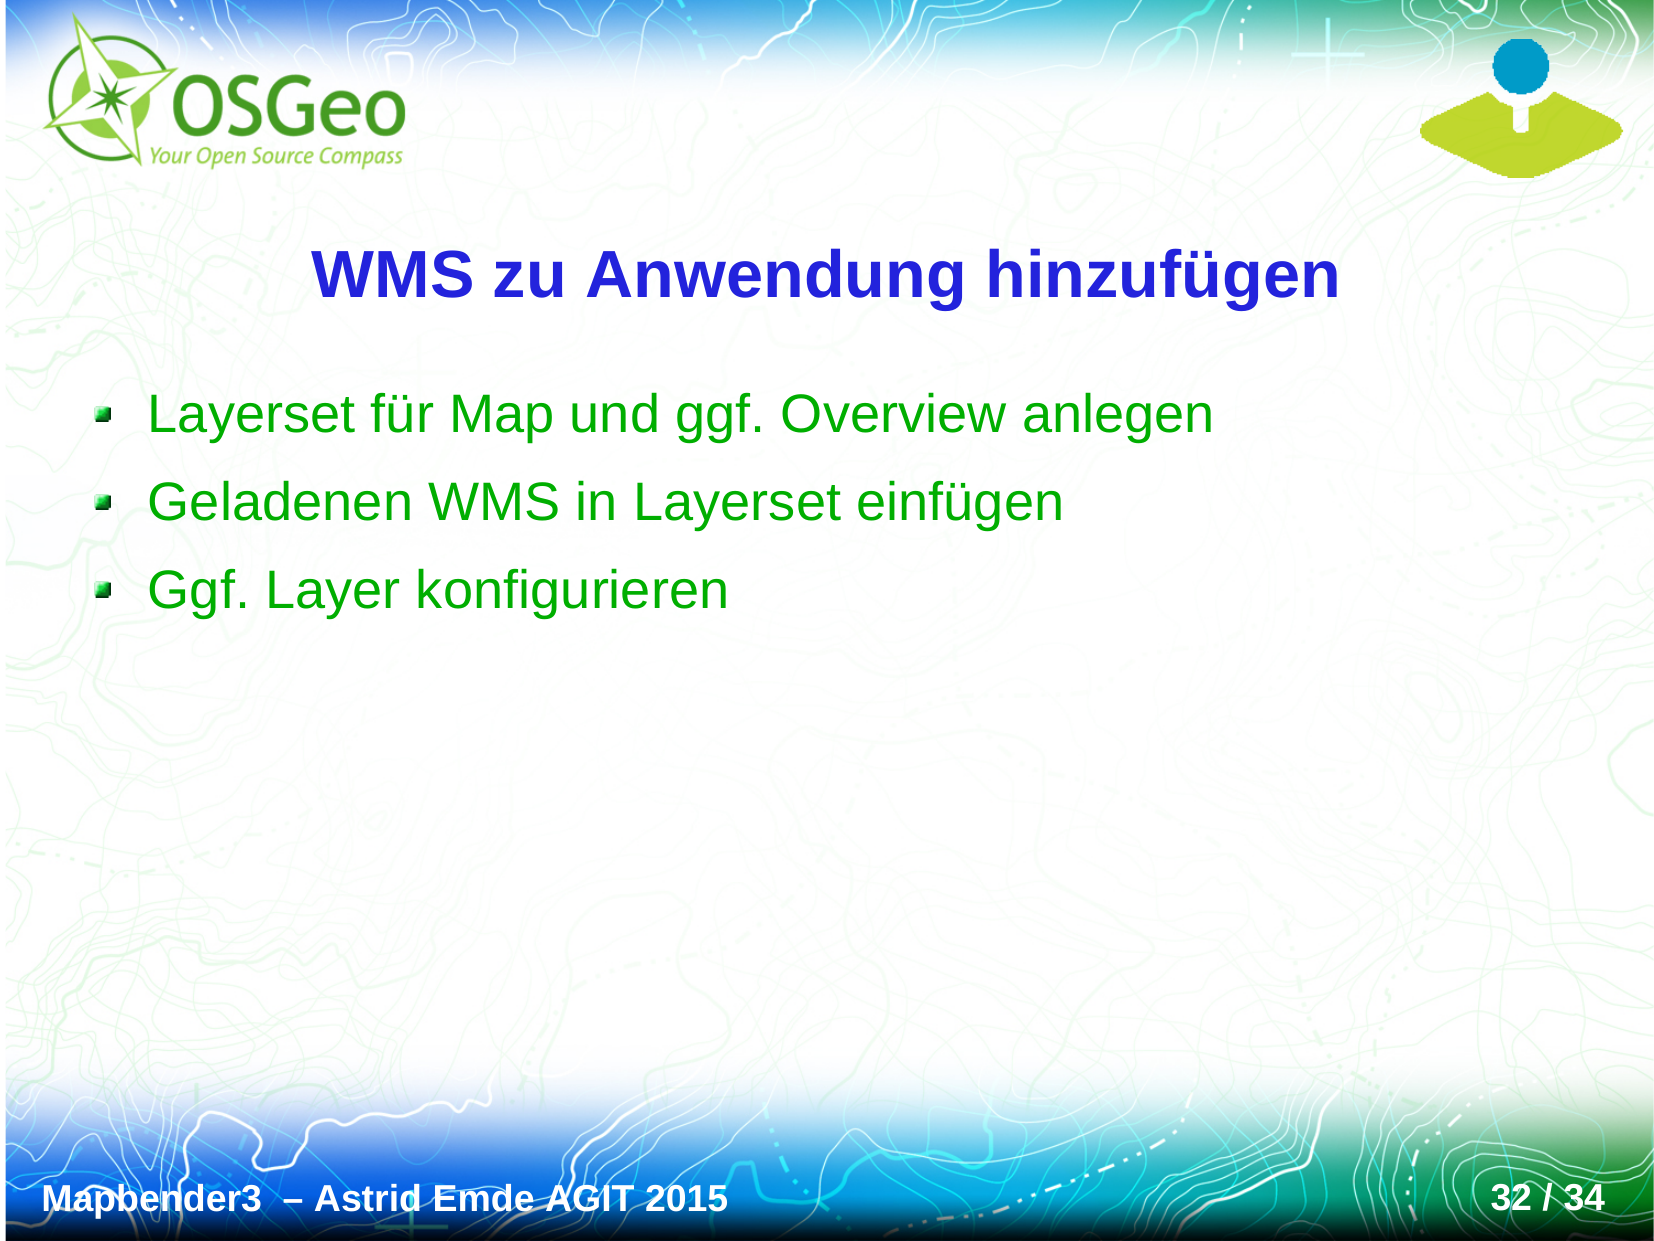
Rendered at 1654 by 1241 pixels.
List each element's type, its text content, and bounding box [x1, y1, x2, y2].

title WMS zu Anwendung hinzufügen [82, 208, 1571, 342]
list Layerset für Map und ggf. Overview anlegen Geladenen WMS in Layerset einfügen Ggf. Layer konfigurieren [76, 383, 1565, 1188]
picture [5, 0, 1654, 1241]
